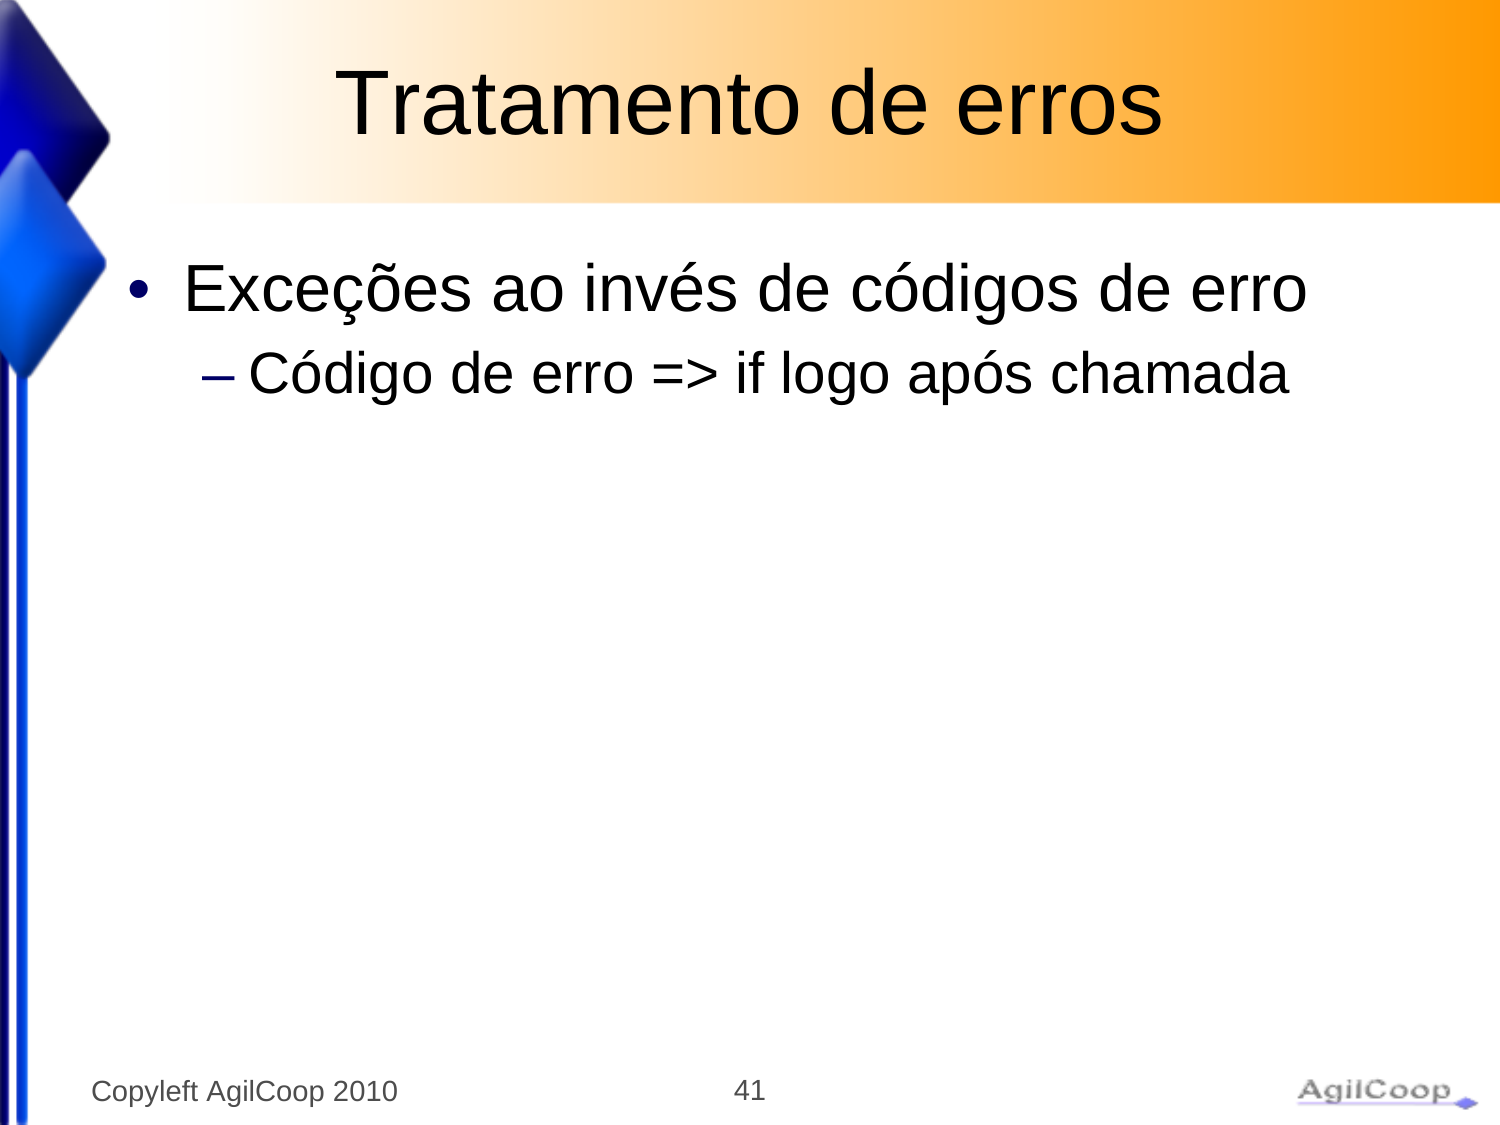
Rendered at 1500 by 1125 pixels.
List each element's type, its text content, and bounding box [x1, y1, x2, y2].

picture [0, 0, 1500, 1125]
title Tratamento de erros [75, 8, 1426, 197]
list Exceções ao invés de códigos de erro Código de erro => if logo após chamada [112, 243, 1426, 1006]
